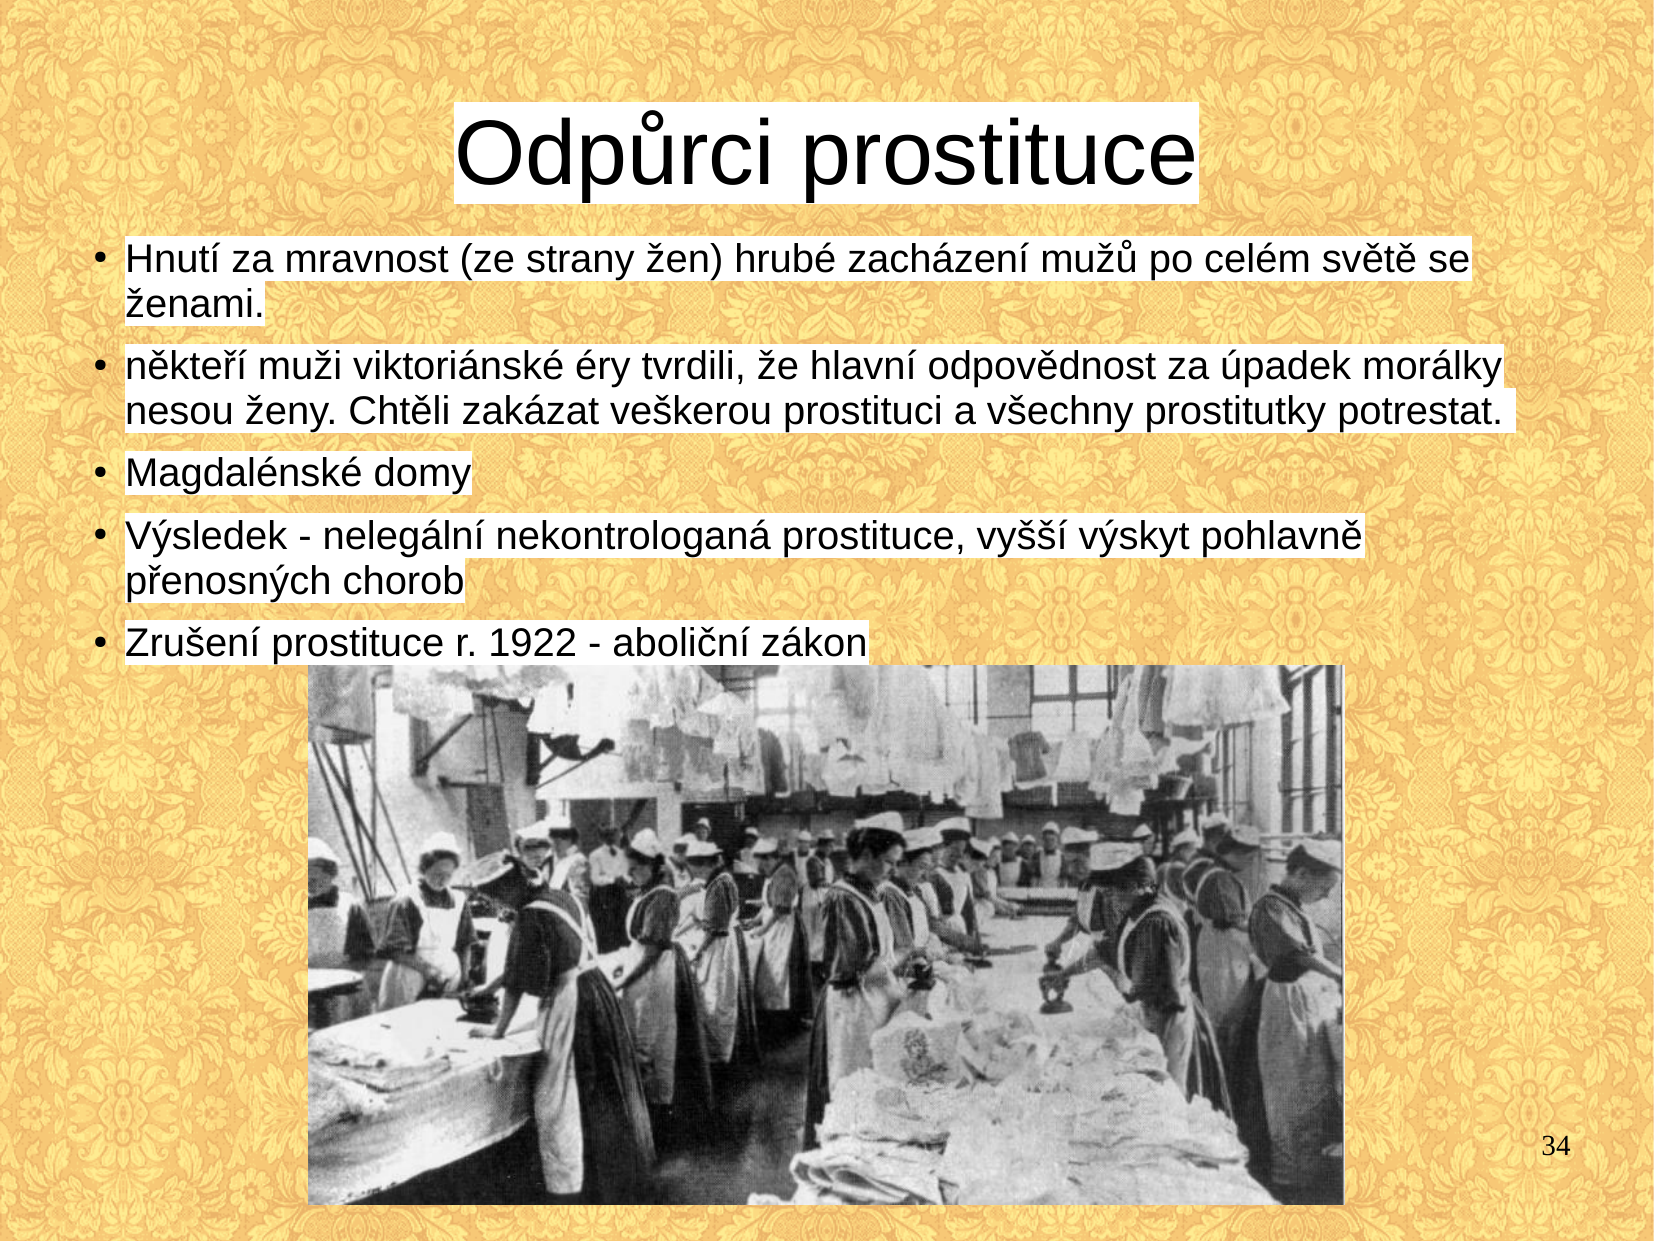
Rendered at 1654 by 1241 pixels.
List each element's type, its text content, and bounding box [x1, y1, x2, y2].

list Hnutí za mravnost (ze strany žen) hrubé zacházení mužů po celém světě se ženami. někteří muži viktoriánské éry tvrdili, že hlavní odpovědnost za úpadek morálky nesou ženy. Chtěli zakázat veškerou prostituci a všechny prostitutky potrestat. Magdalénské domy Výsledek - nelegální nekontrologaná prostituce, vyšší výskyt pohlavně přenosných chorob Zrušení prostituce r. 1922 - aboliční zákon [82, 236, 1571, 666]
title Odpůrci prostituce [82, 49, 1571, 236]
picture [0, 0, 1654, 1241]
